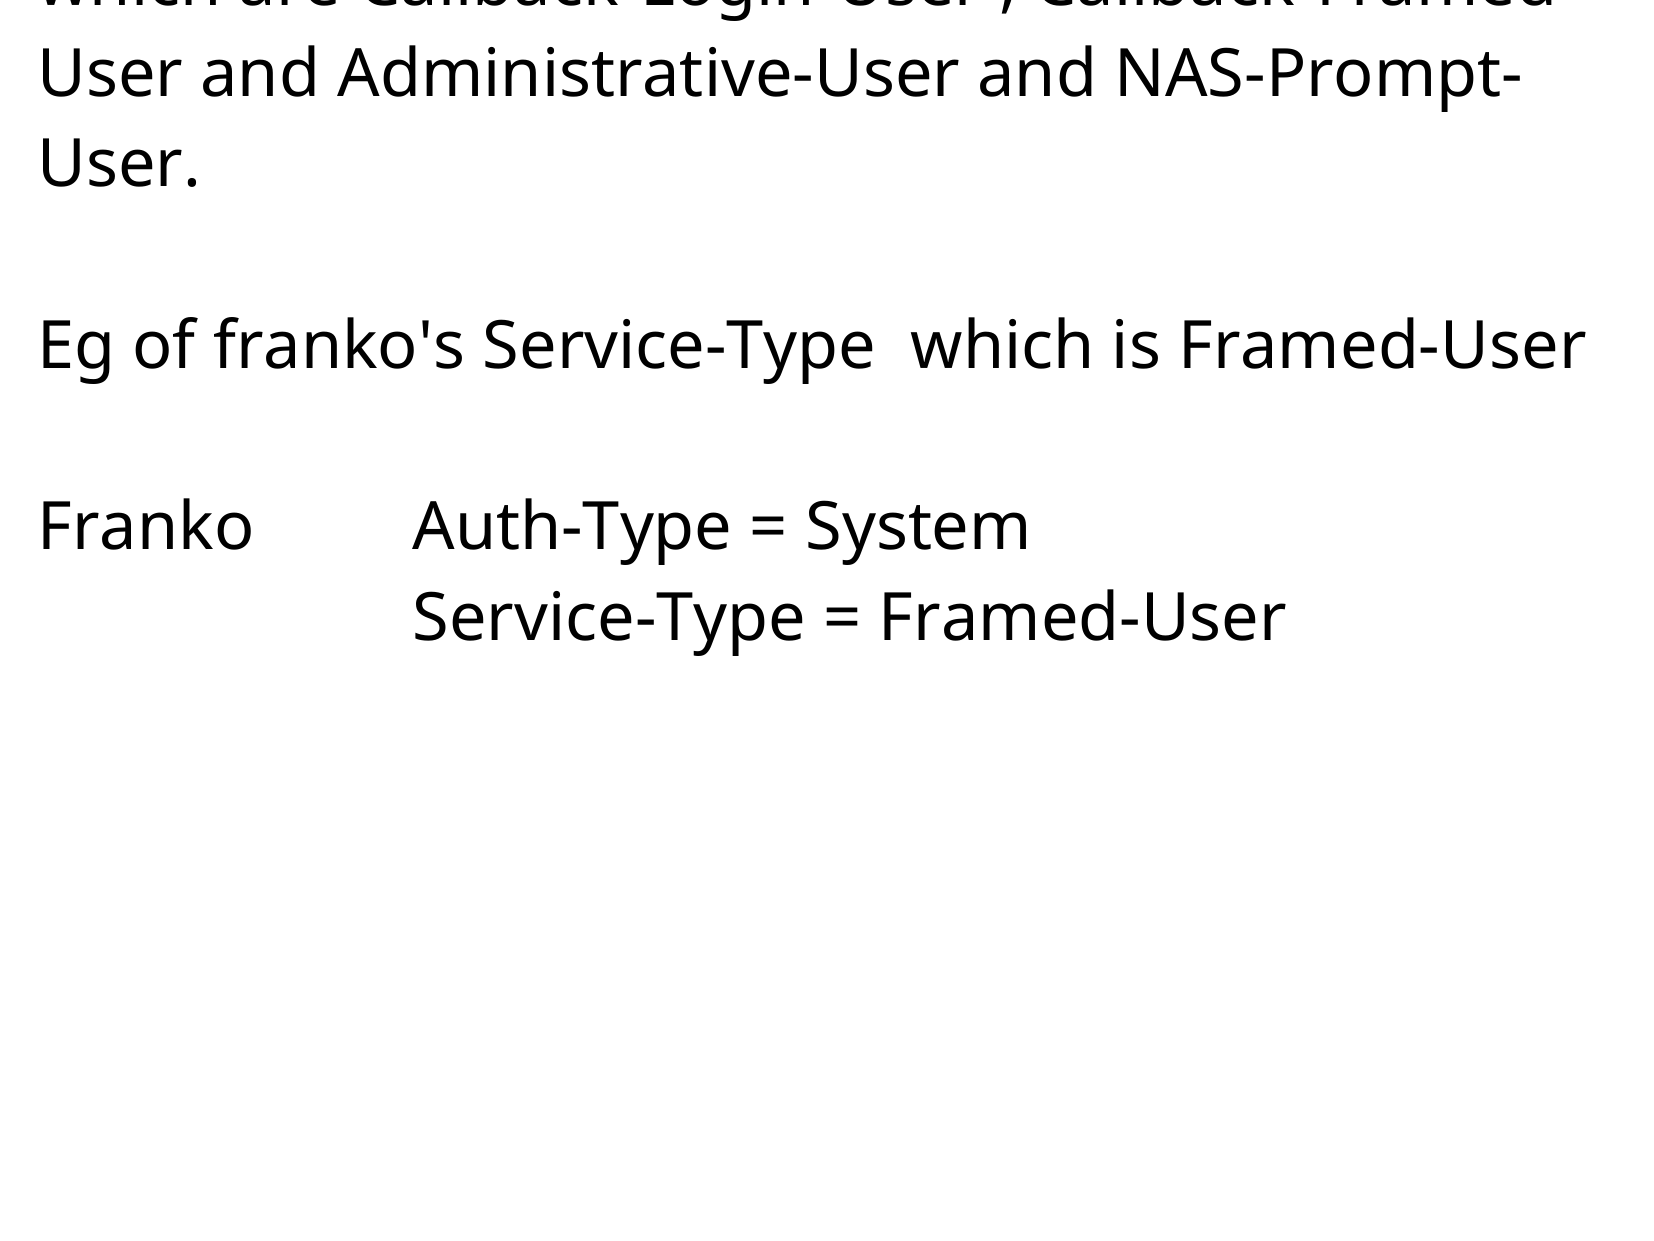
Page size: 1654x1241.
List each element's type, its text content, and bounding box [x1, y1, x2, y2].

subtitle You can get manual for other ones such attributes which are Callback-Login-User , Callback-Framed-User and Administrative-User and NAS-Prompt-User. Eg of franko's Service-Type which is Framed-User Franko Auth-Type = System Service-Type = Framed-User [37, 13, 1613, 1125]
